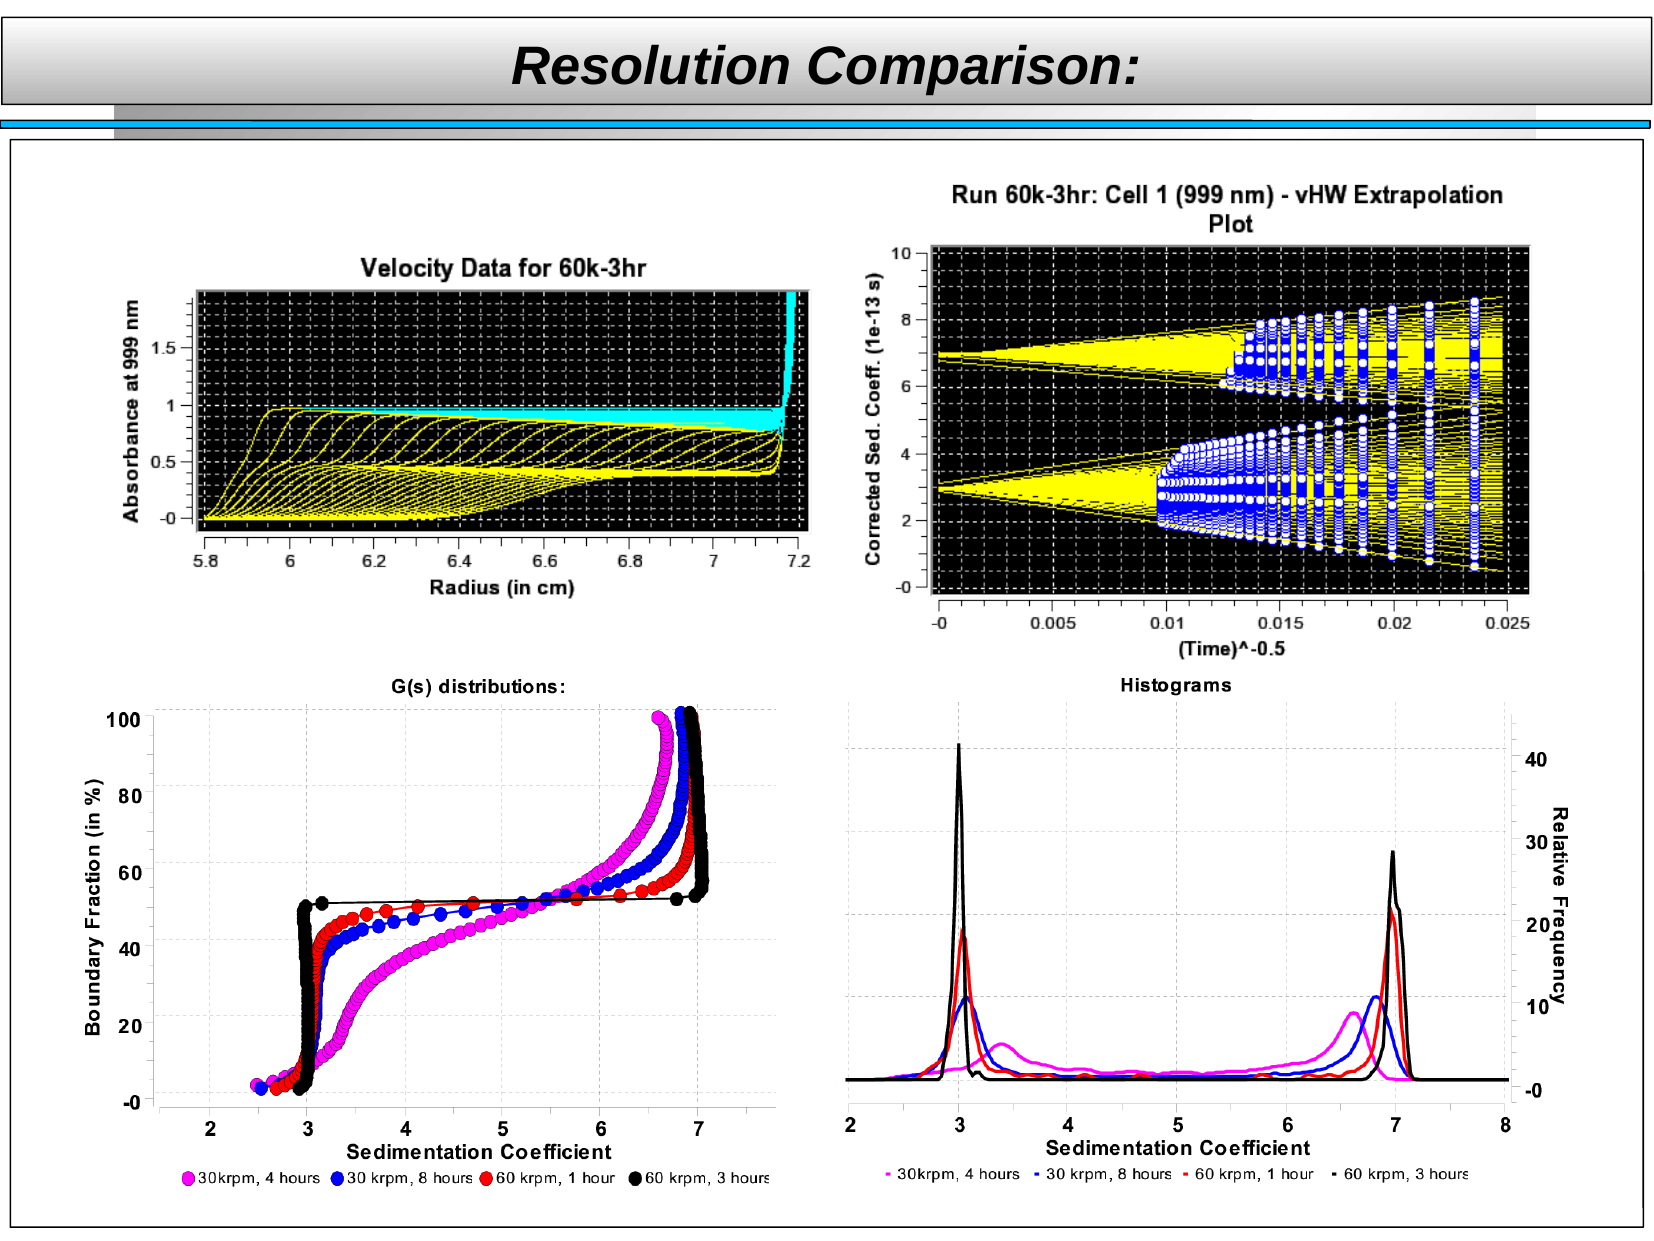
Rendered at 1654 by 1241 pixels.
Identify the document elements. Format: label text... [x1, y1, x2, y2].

text_box [10, 139, 1644, 1228]
text_box [0, 120, 1651, 129]
text_box Resolution Comparison: [1, 17, 1652, 105]
picture [97, 229, 836, 625]
picture [76, 157, 1577, 1193]
